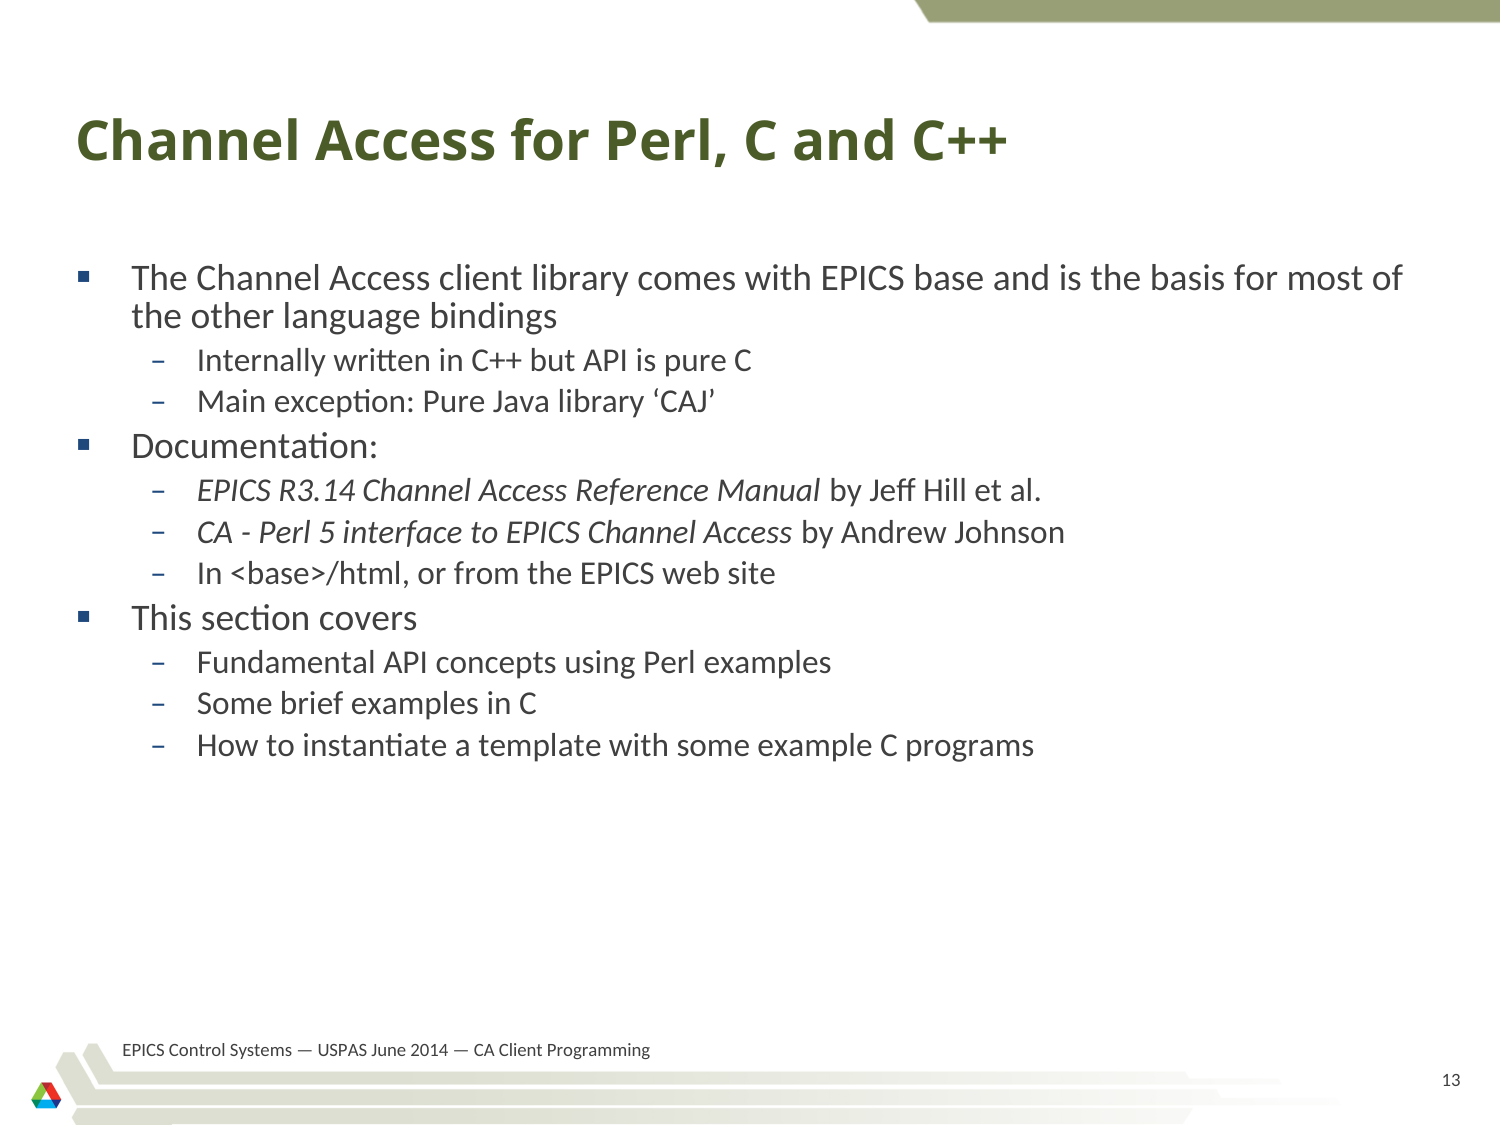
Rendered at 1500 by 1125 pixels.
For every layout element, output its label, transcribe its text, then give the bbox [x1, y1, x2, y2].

picture [0, 0, 1500, 24]
list The Channel Access client library comes with EPICS base and is the basis for most of the other language bindings Internally written in C++ but API is pure C Main exception: Pure Java library ‘CAJ’ Documentation: EPICS R3.14 Channel Access Reference Manual by Jeff Hill et al. CA - Perl 5 interface to EPICS Channel Access by Andrew Johnson In <base>/html, or from the EPICS web site This section covers Fundamental API concepts using Perl examples Some brief examples in C How to instantiate a template with some example C programs [75, 262, 1426, 916]
title Channel Access for Perl, C and C++ [75, 45, 1426, 233]
picture [0, 1037, 1500, 1125]
